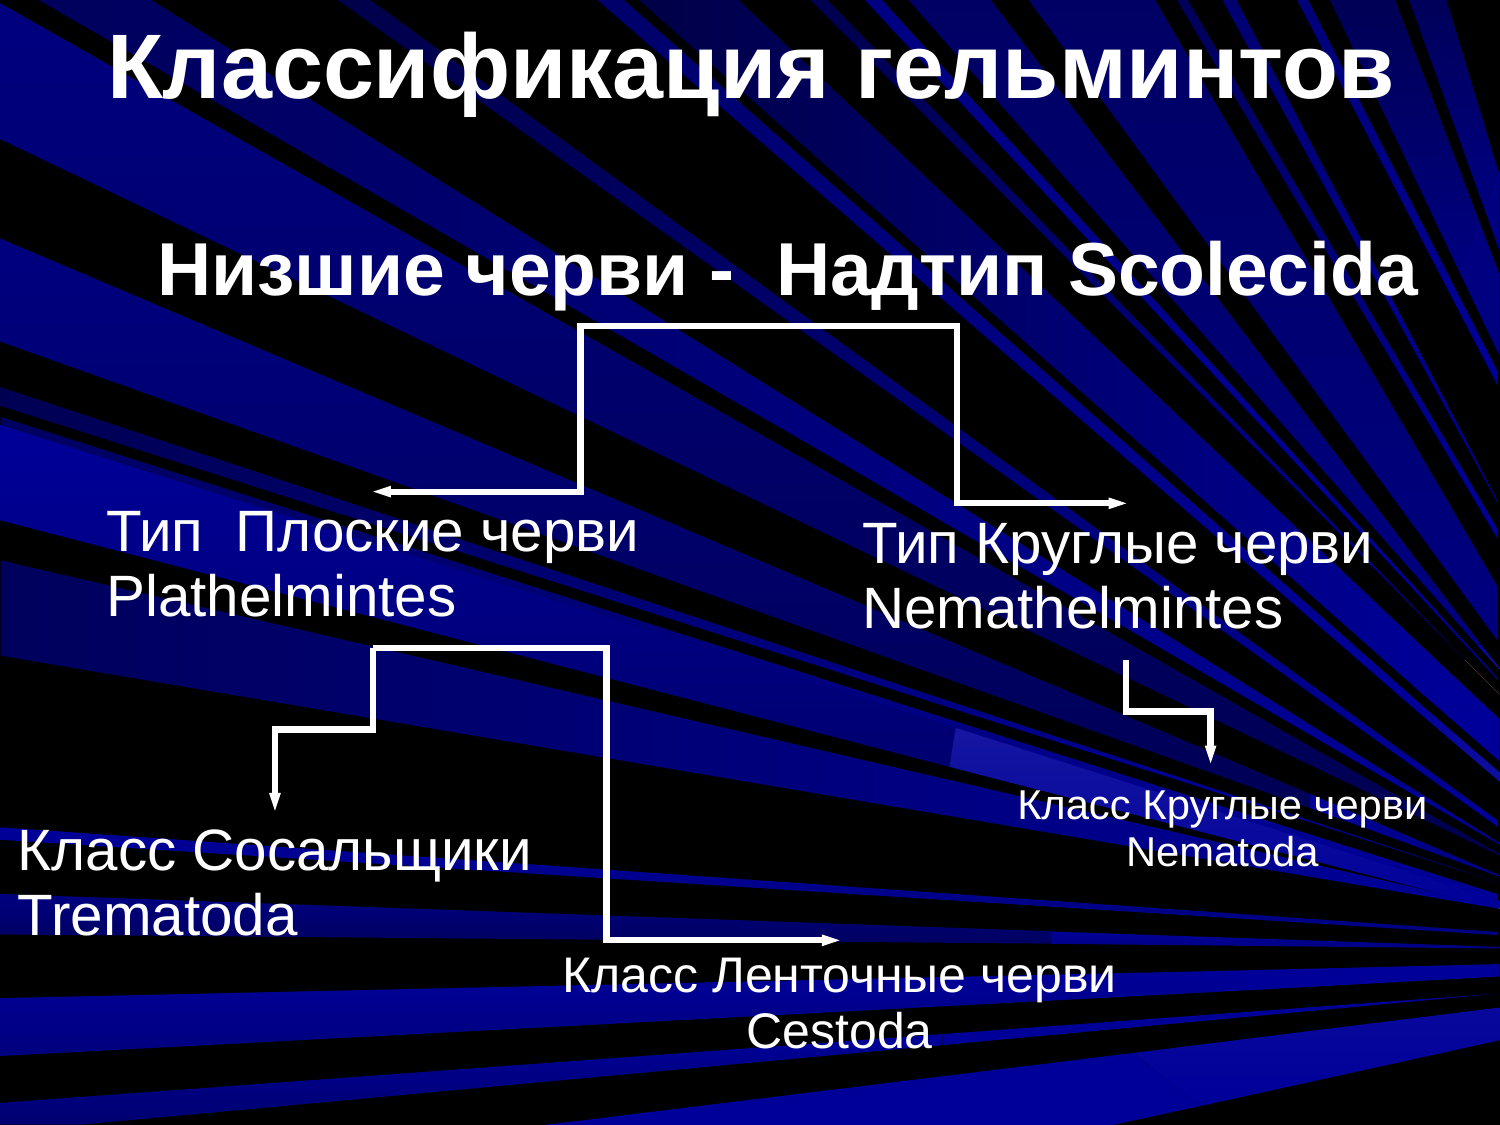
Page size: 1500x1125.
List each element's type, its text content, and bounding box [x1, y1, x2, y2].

text_box Класс Сосальщики Trematoda [3, 810, 547, 956]
text_box Класс Ленточные черви Cestoda [547, 940, 1132, 1067]
text_box Тип Круглые черви Nemathelmintes [847, 503, 1389, 649]
text_box Тип Плоские черви Plathelmintes [91, 491, 655, 637]
text_box Класс Круглые черви Nematoda [986, 774, 1459, 883]
title Классификация гельминтов [76, 0, 1427, 188]
text_box Низшие черви - Надтип Scolecida [142, 219, 1434, 319]
